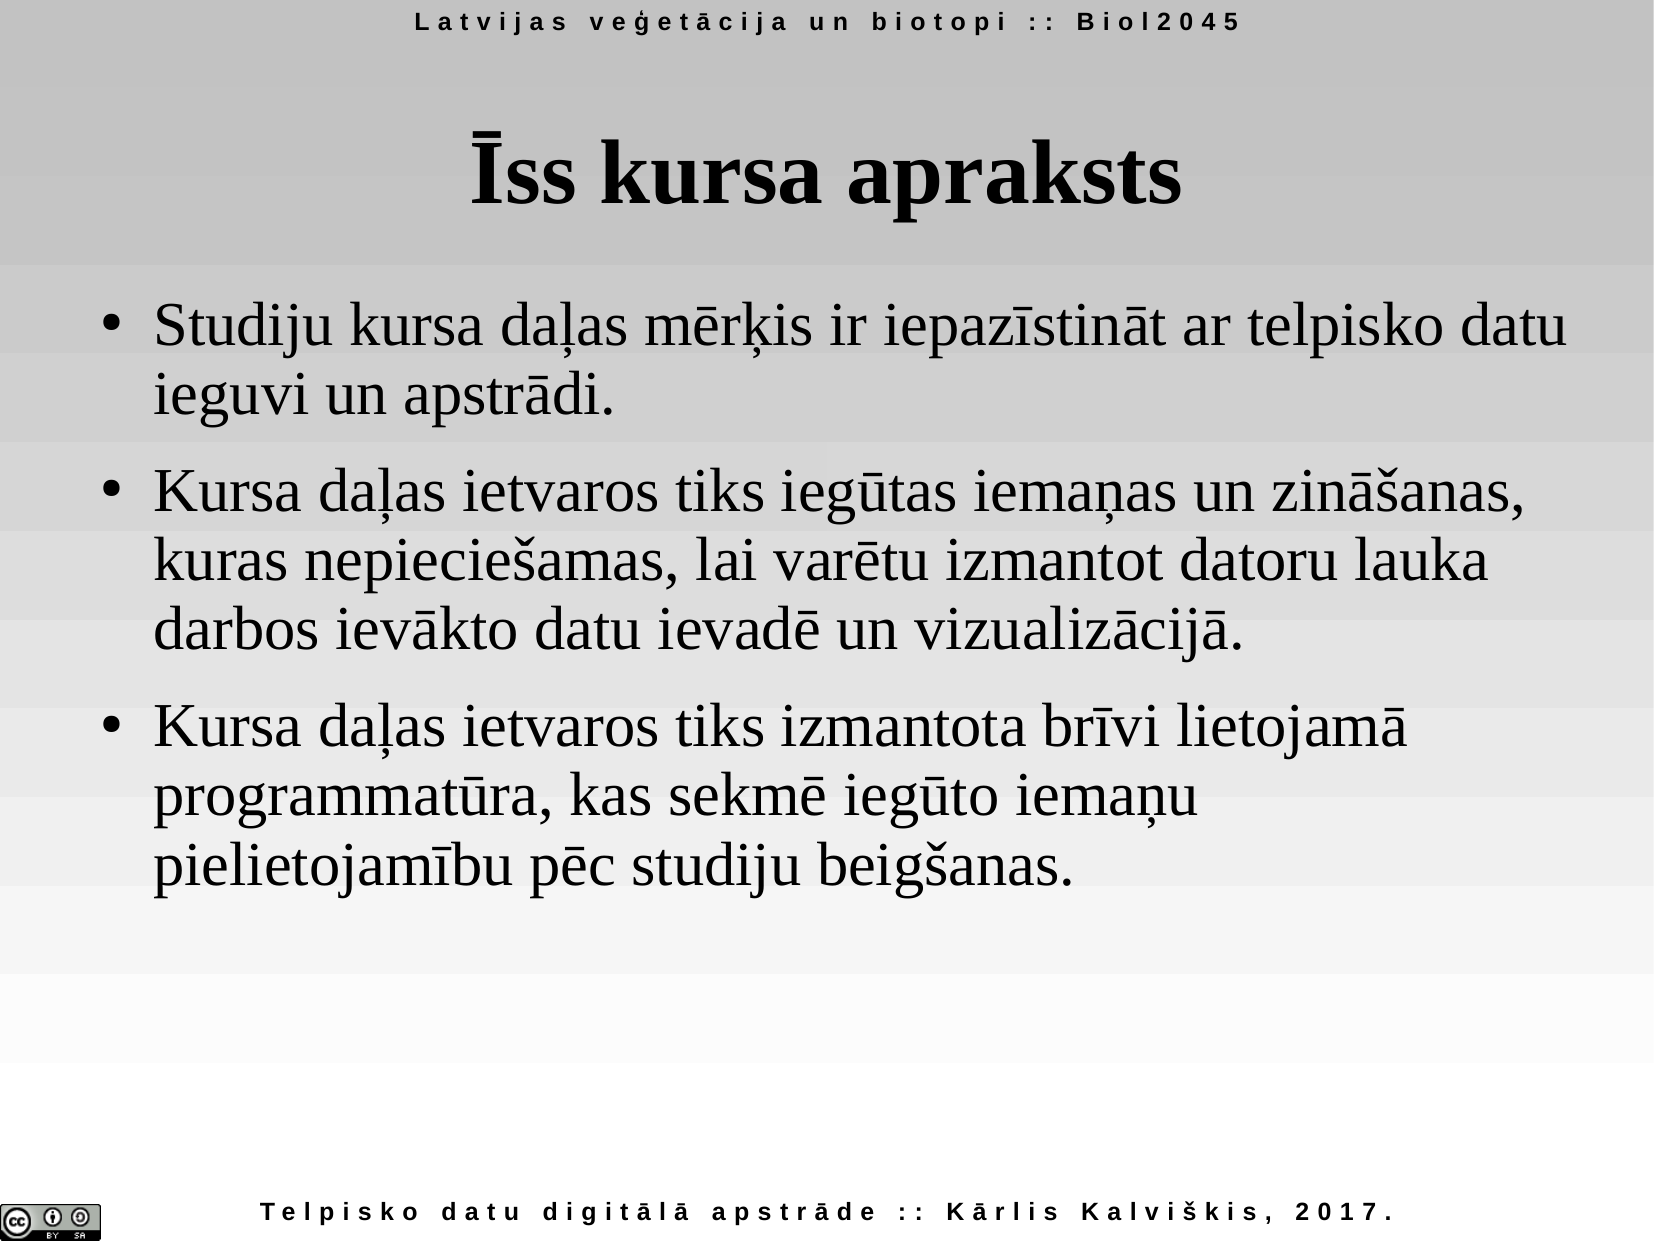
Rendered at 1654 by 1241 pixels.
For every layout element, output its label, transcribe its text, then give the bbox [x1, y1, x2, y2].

title Īss kursa apraksts [29, 49, 1625, 296]
picture [0, 0, 1654, 1241]
list Studiju kursa daļas mērķis ir iepazīstināt ar telpisko datu ieguvi un apstrādi. Kursa daļas ietvaros tiks iegūtas iemaņas un zināšanas, kuras nepieciešamas, lai varētu izmantot datoru lauka darbos ievākto datu ievadē un vizualizācijā. Kursa daļas ietvaros tiks izmantota brīvi lietojamā programmatūra, kas sekmē iegūto iemaņu pielietojamību pēc studiju beigšanas. [82, 289, 1571, 1113]
